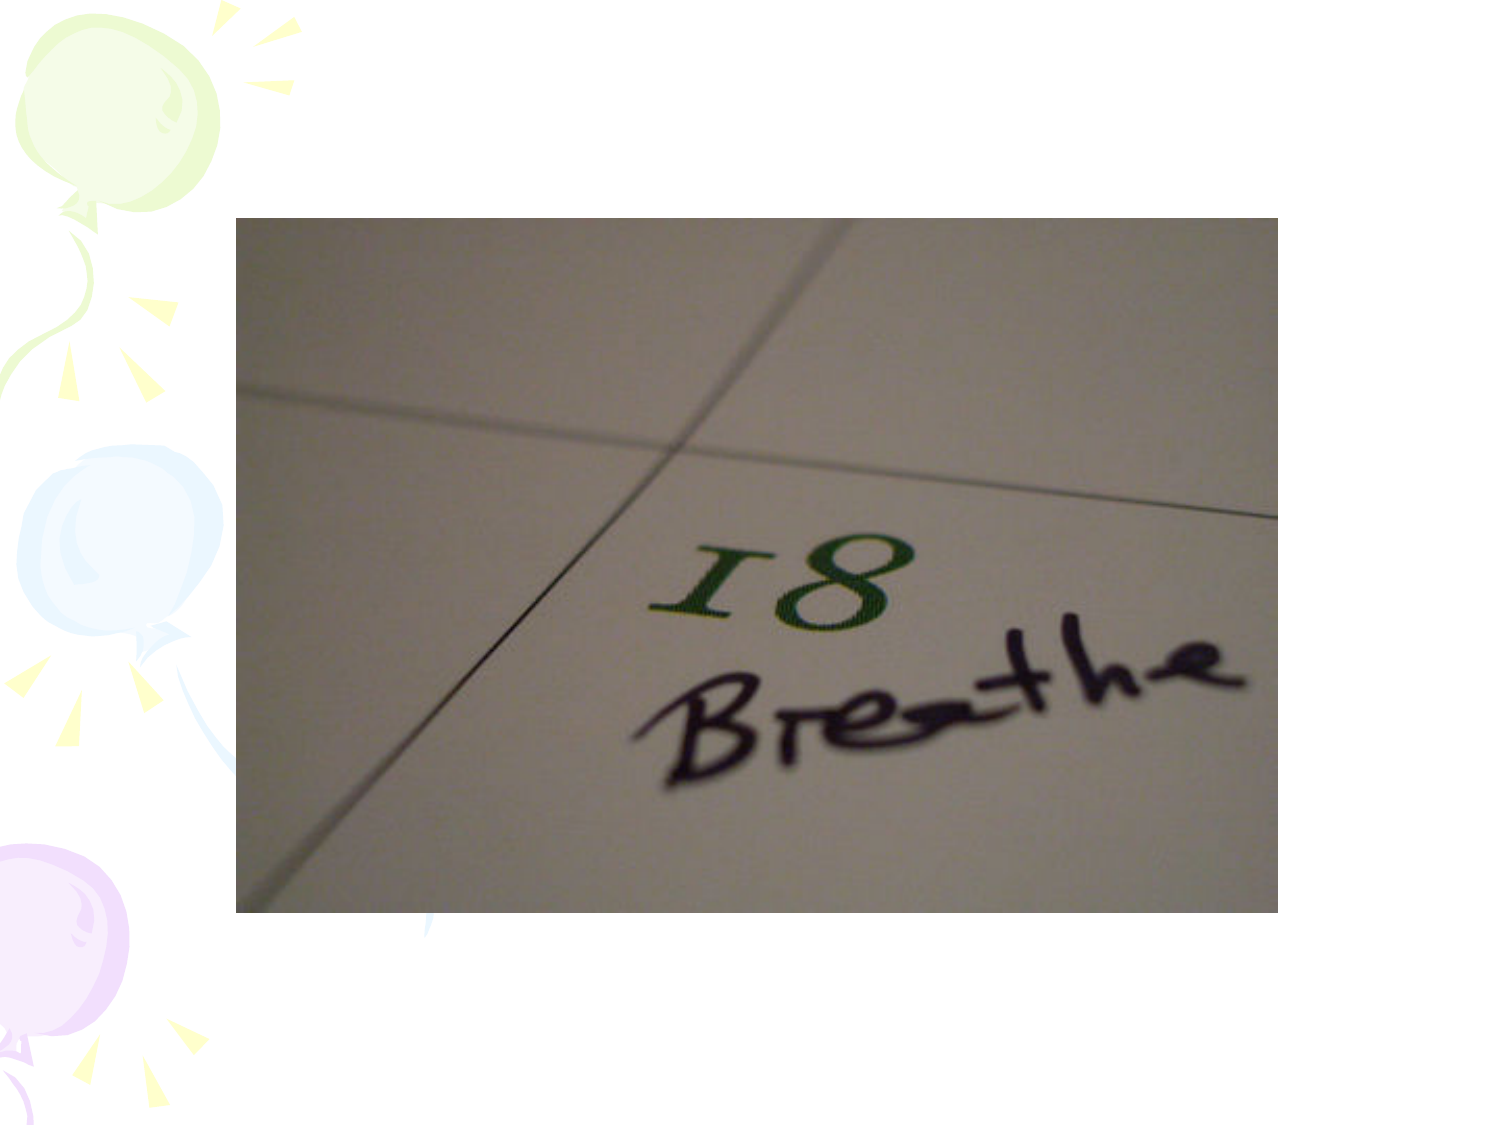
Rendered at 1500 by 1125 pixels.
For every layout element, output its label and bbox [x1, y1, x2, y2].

picture [236, 218, 1278, 913]
